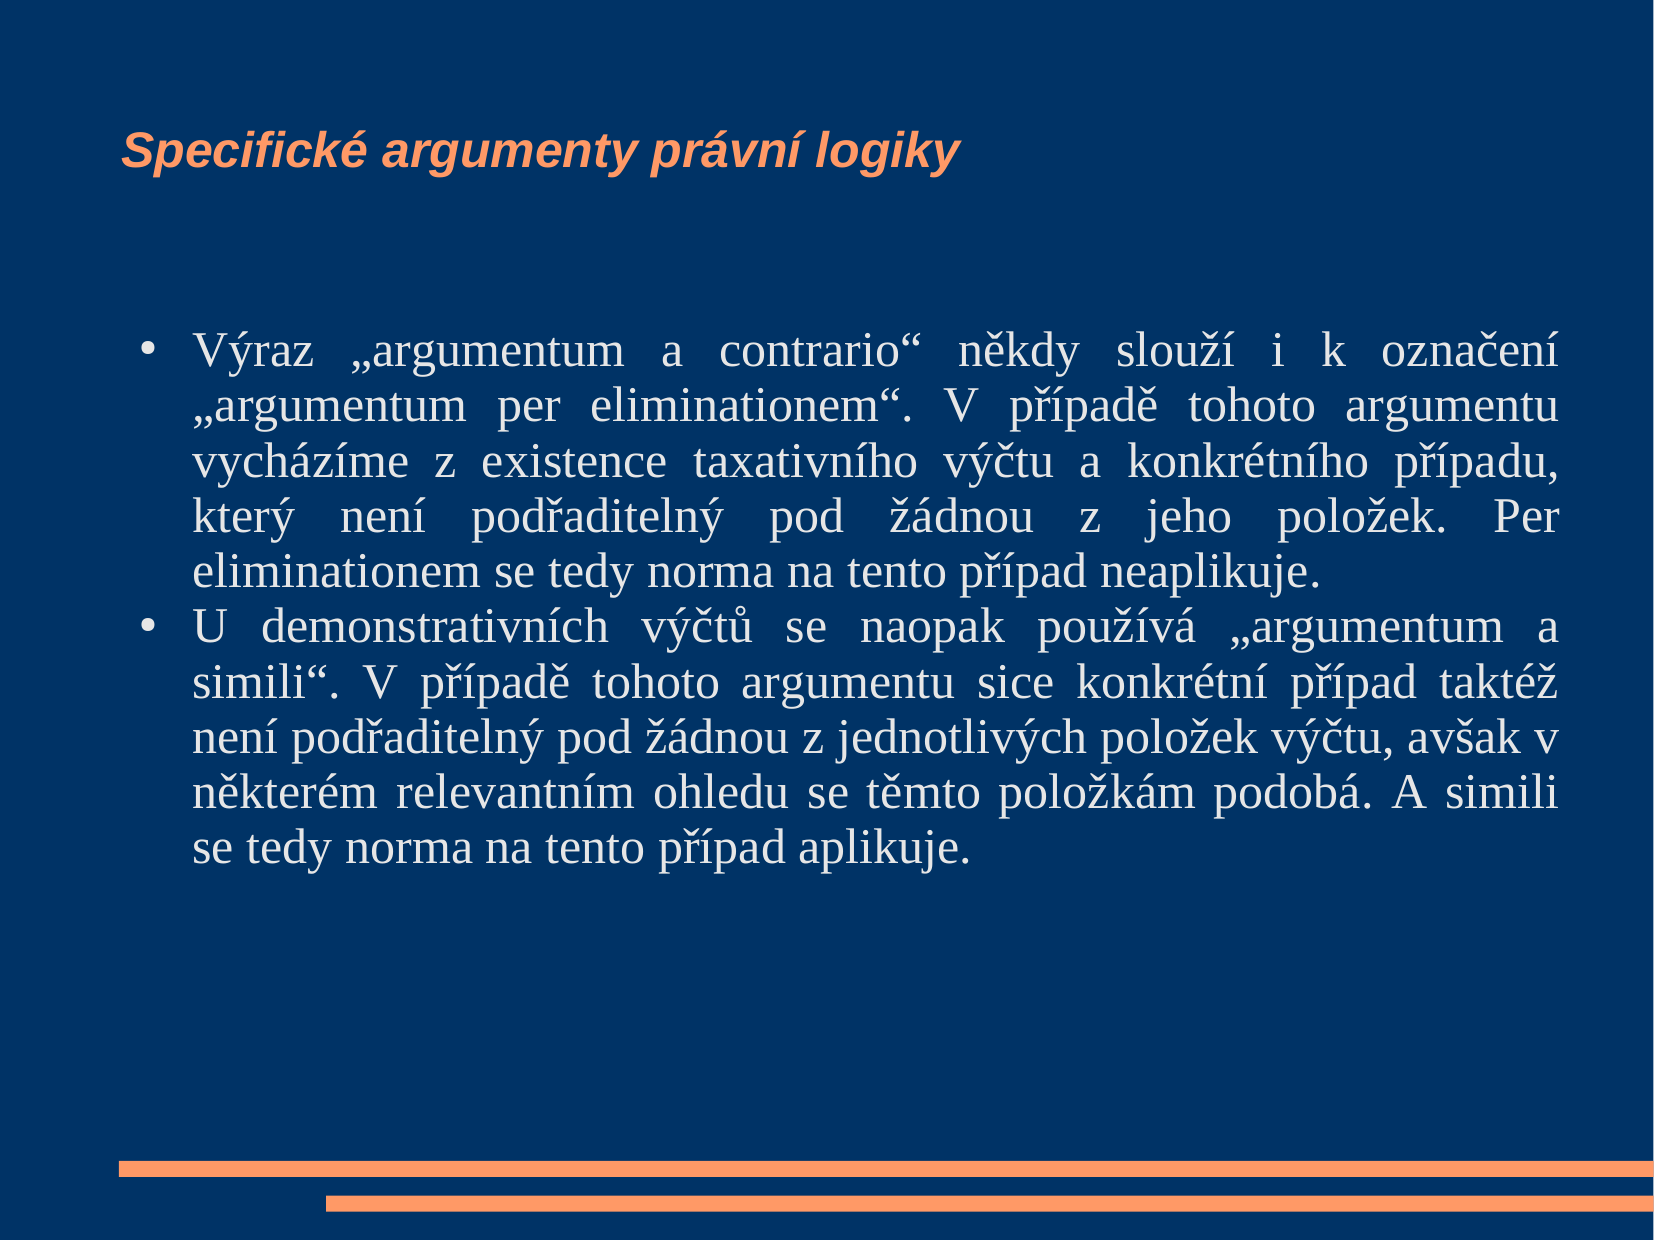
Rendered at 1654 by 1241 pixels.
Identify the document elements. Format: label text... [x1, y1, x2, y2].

list Výraz „argumentum a contrario“ někdy slouží i k označení „argumentum per eliminationem“. V případě tohoto argumentu vycházíme z existence taxativního výčtu a konkrétního případu, který není podřaditelný pod žádnou z jeho položek. Per eliminationem se tedy norma na tento případ neaplikuje. U demonstrativních výčtů se naopak používá „argumentum a simili“. V případě tohoto argumentu sice konkrétní případ taktéž není podřaditelný pod žádnou z jednotlivých položek výčtu, avšak v některém relevantním ohledu se těmto položkám podobá. A simili se tedy norma na tento případ aplikuje. [121, 322, 1561, 1132]
title Specifické argumenty právní logiky [121, 46, 1534, 254]
